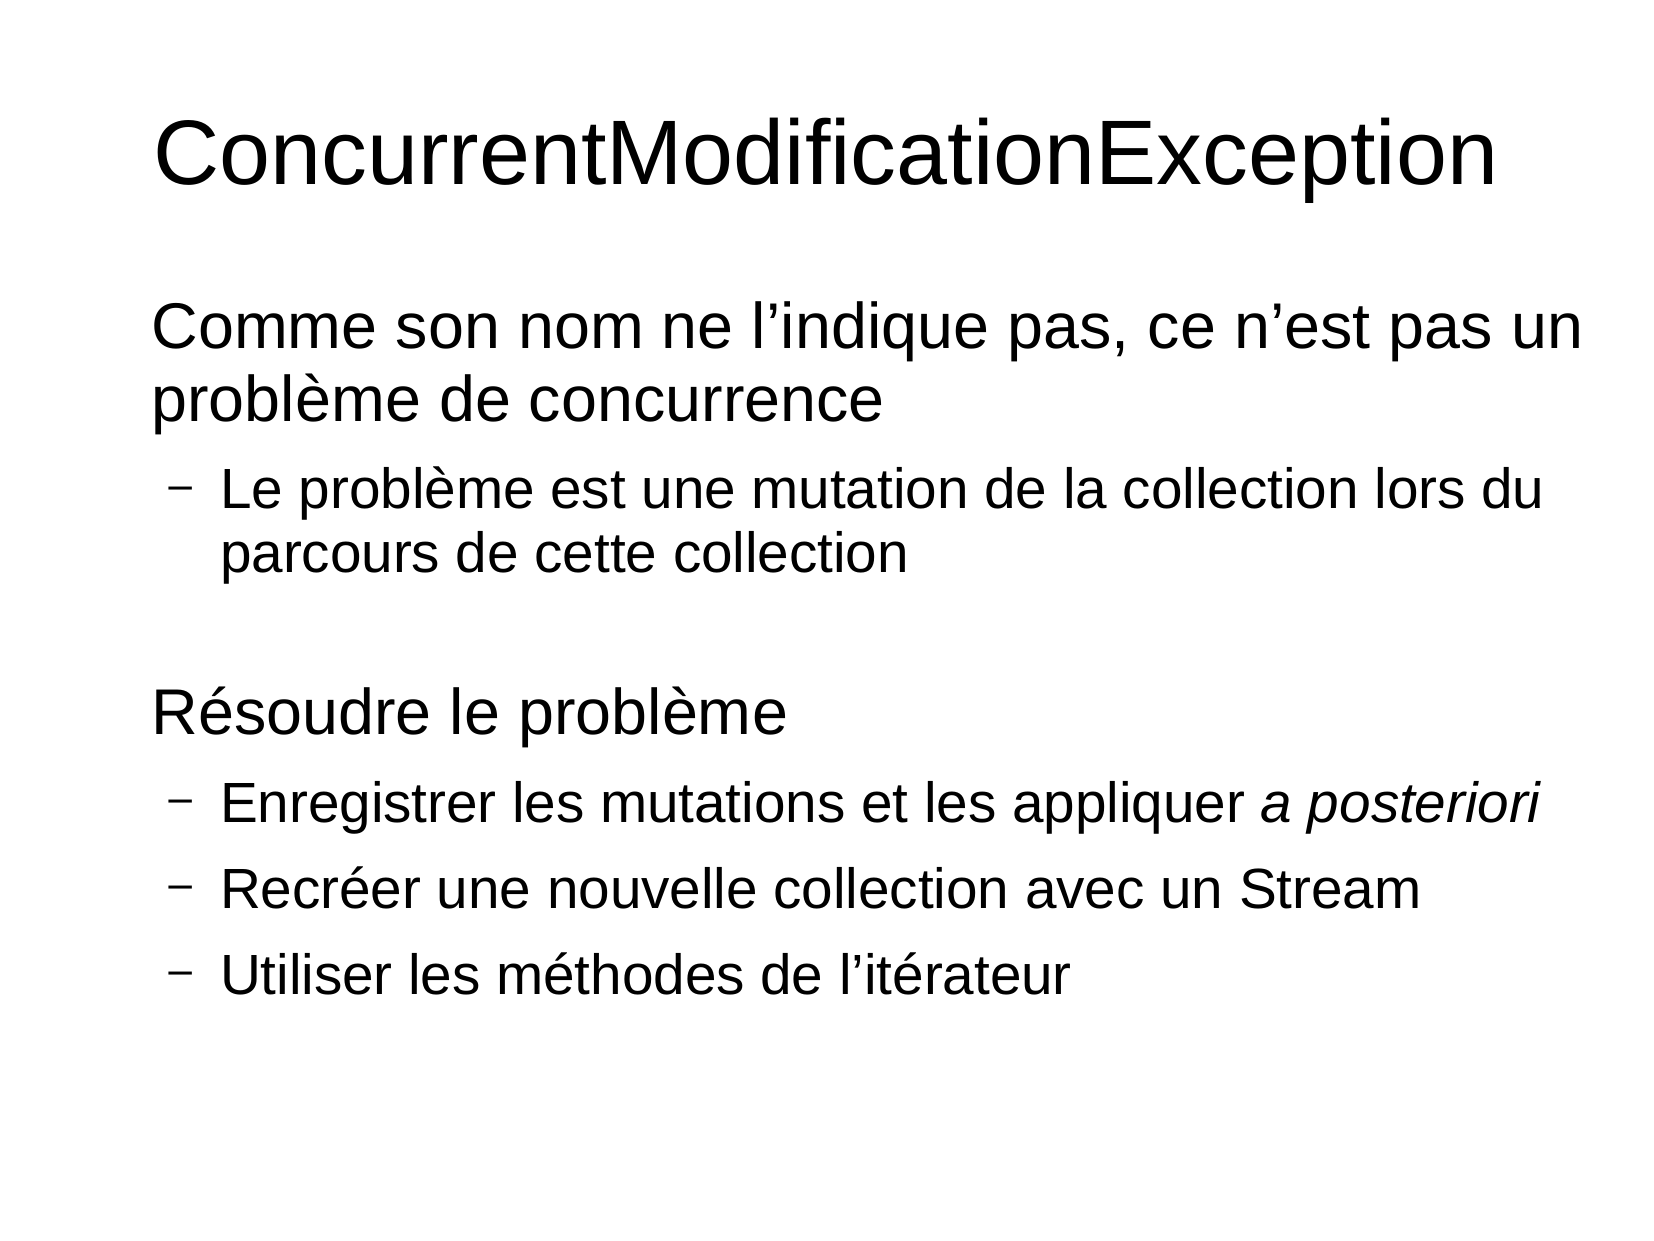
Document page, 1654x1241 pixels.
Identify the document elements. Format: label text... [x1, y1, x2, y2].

title ConcurrentModificationException [82, 49, 1571, 257]
list Comme son nom ne l’indique pas, ce n’est pas un problème de concurrence Le problème est une mutation de la collection lors du parcours de cette collection Résoudre le problème Enregistrer les mutations et les appliquer a posteriori Recréer une nouvelle collection avec un Stream Utiliser les méthodes de l’itérateur [82, 290, 1591, 1010]
